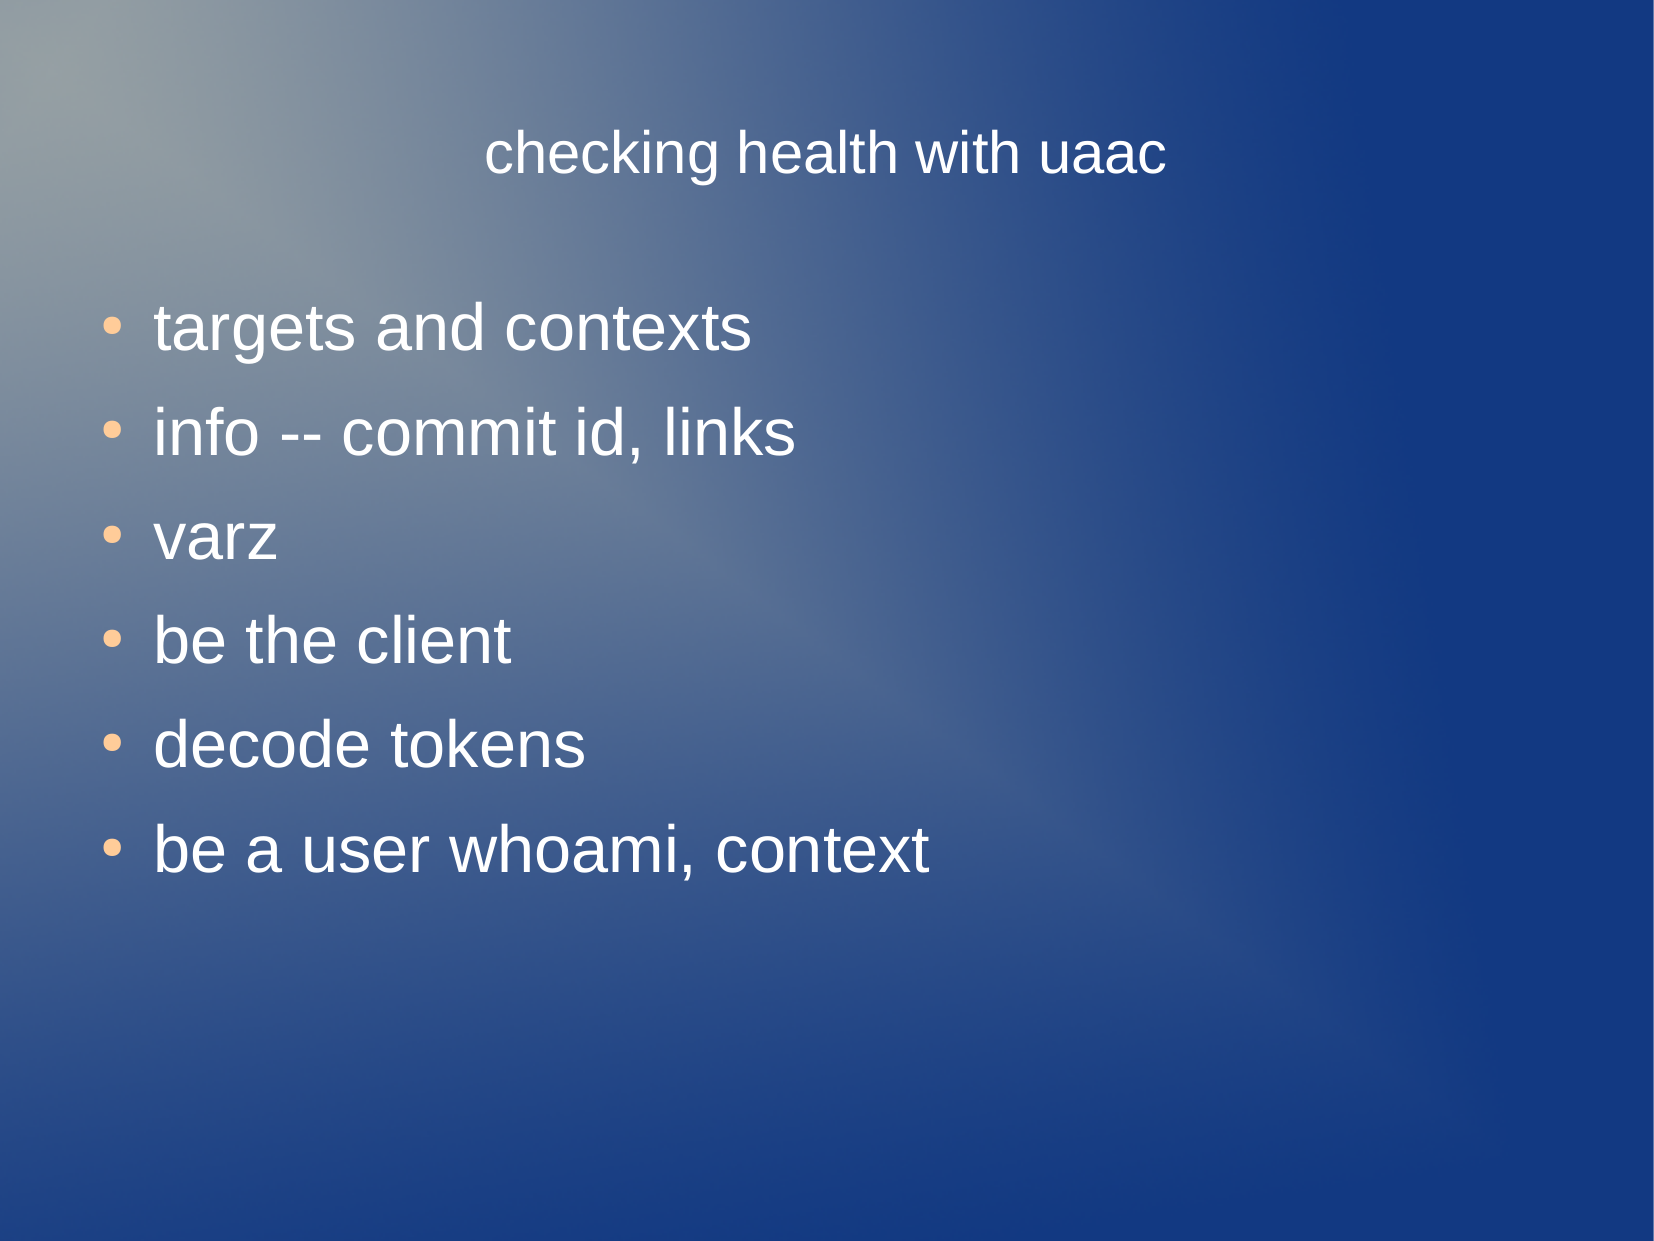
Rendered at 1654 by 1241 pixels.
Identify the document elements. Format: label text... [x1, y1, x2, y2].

picture [0, 0, 1654, 1241]
list targets and contexts info -- commit id, links varz be the client decode tokens be a user whoami, context [82, 290, 1571, 1010]
title checking health with uaac [82, 49, 1571, 257]
